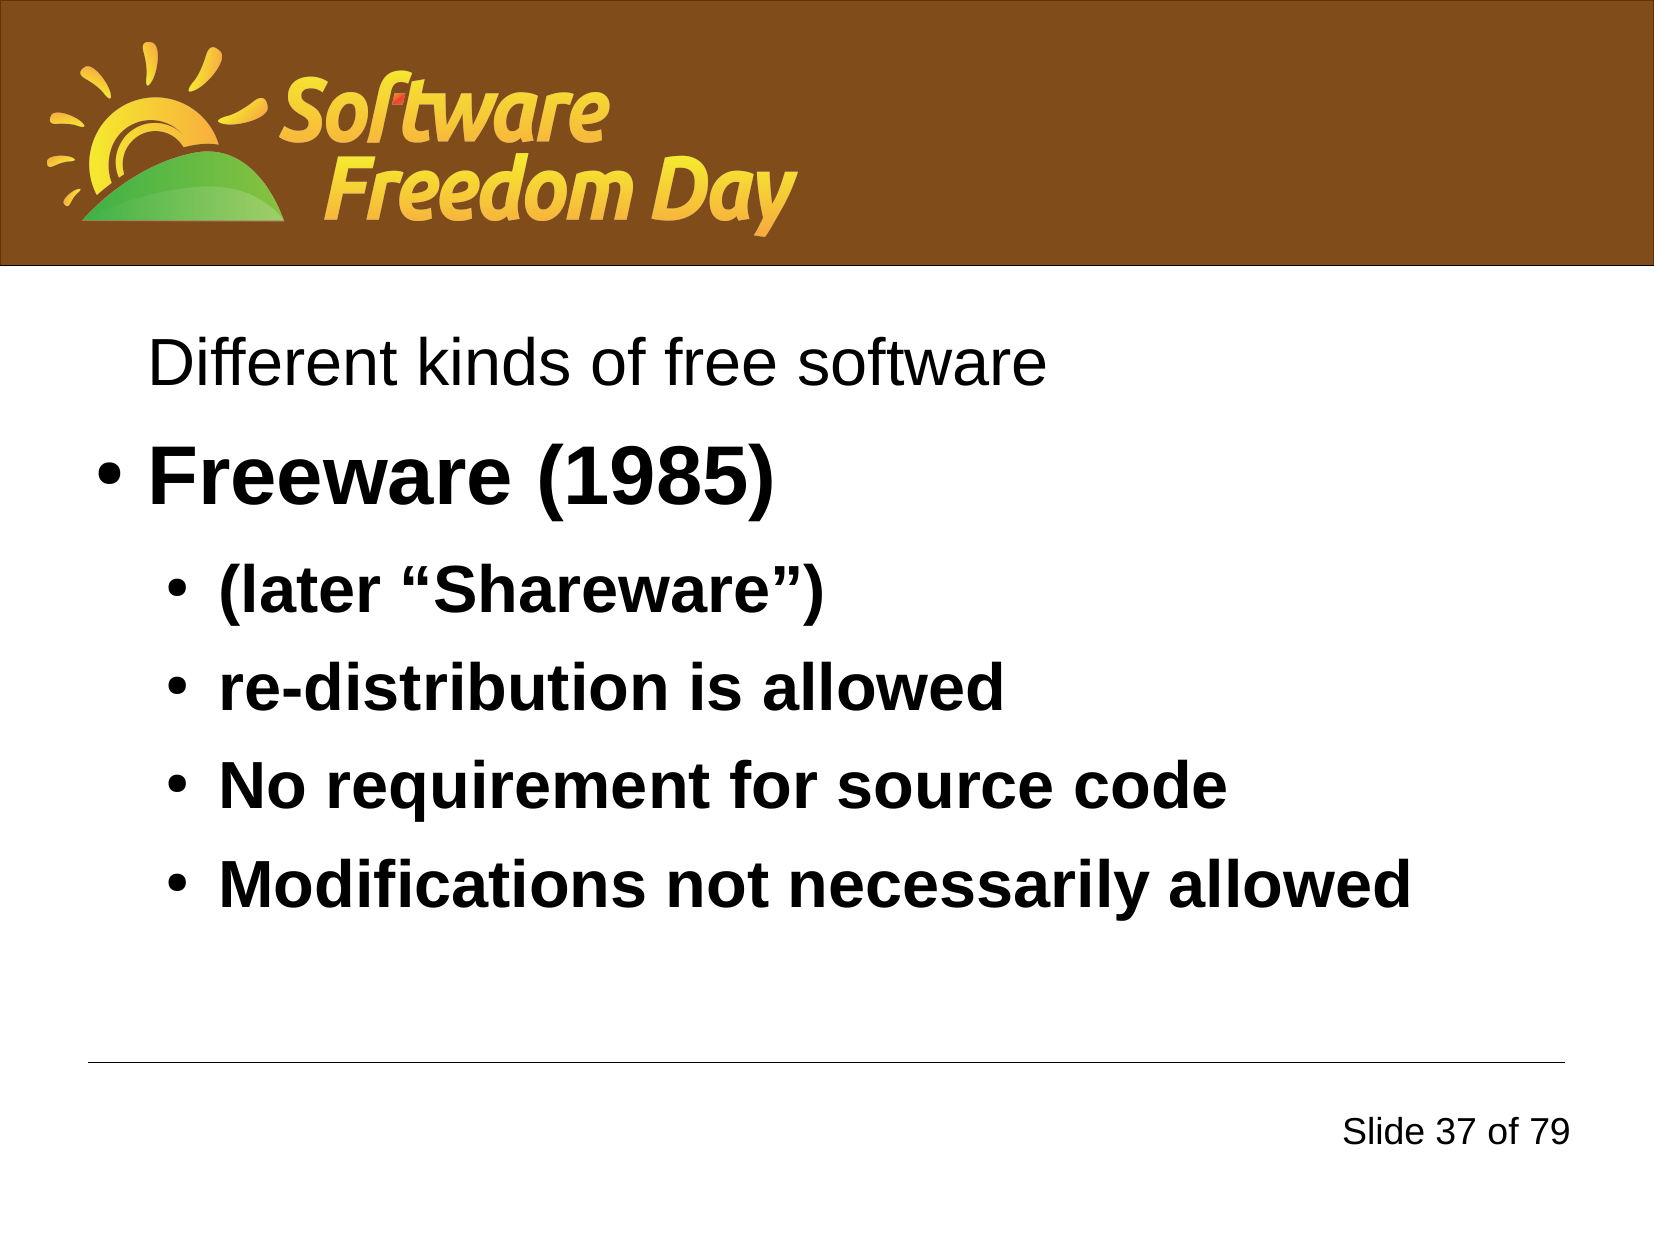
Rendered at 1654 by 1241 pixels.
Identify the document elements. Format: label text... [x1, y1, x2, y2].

list Different kinds of free software Freeware (1985) (later “Shareware”) re-distribution is allowed No requirement for source code Modifications not necessarily allowed [76, 324, 1565, 1045]
picture [47, 42, 798, 237]
